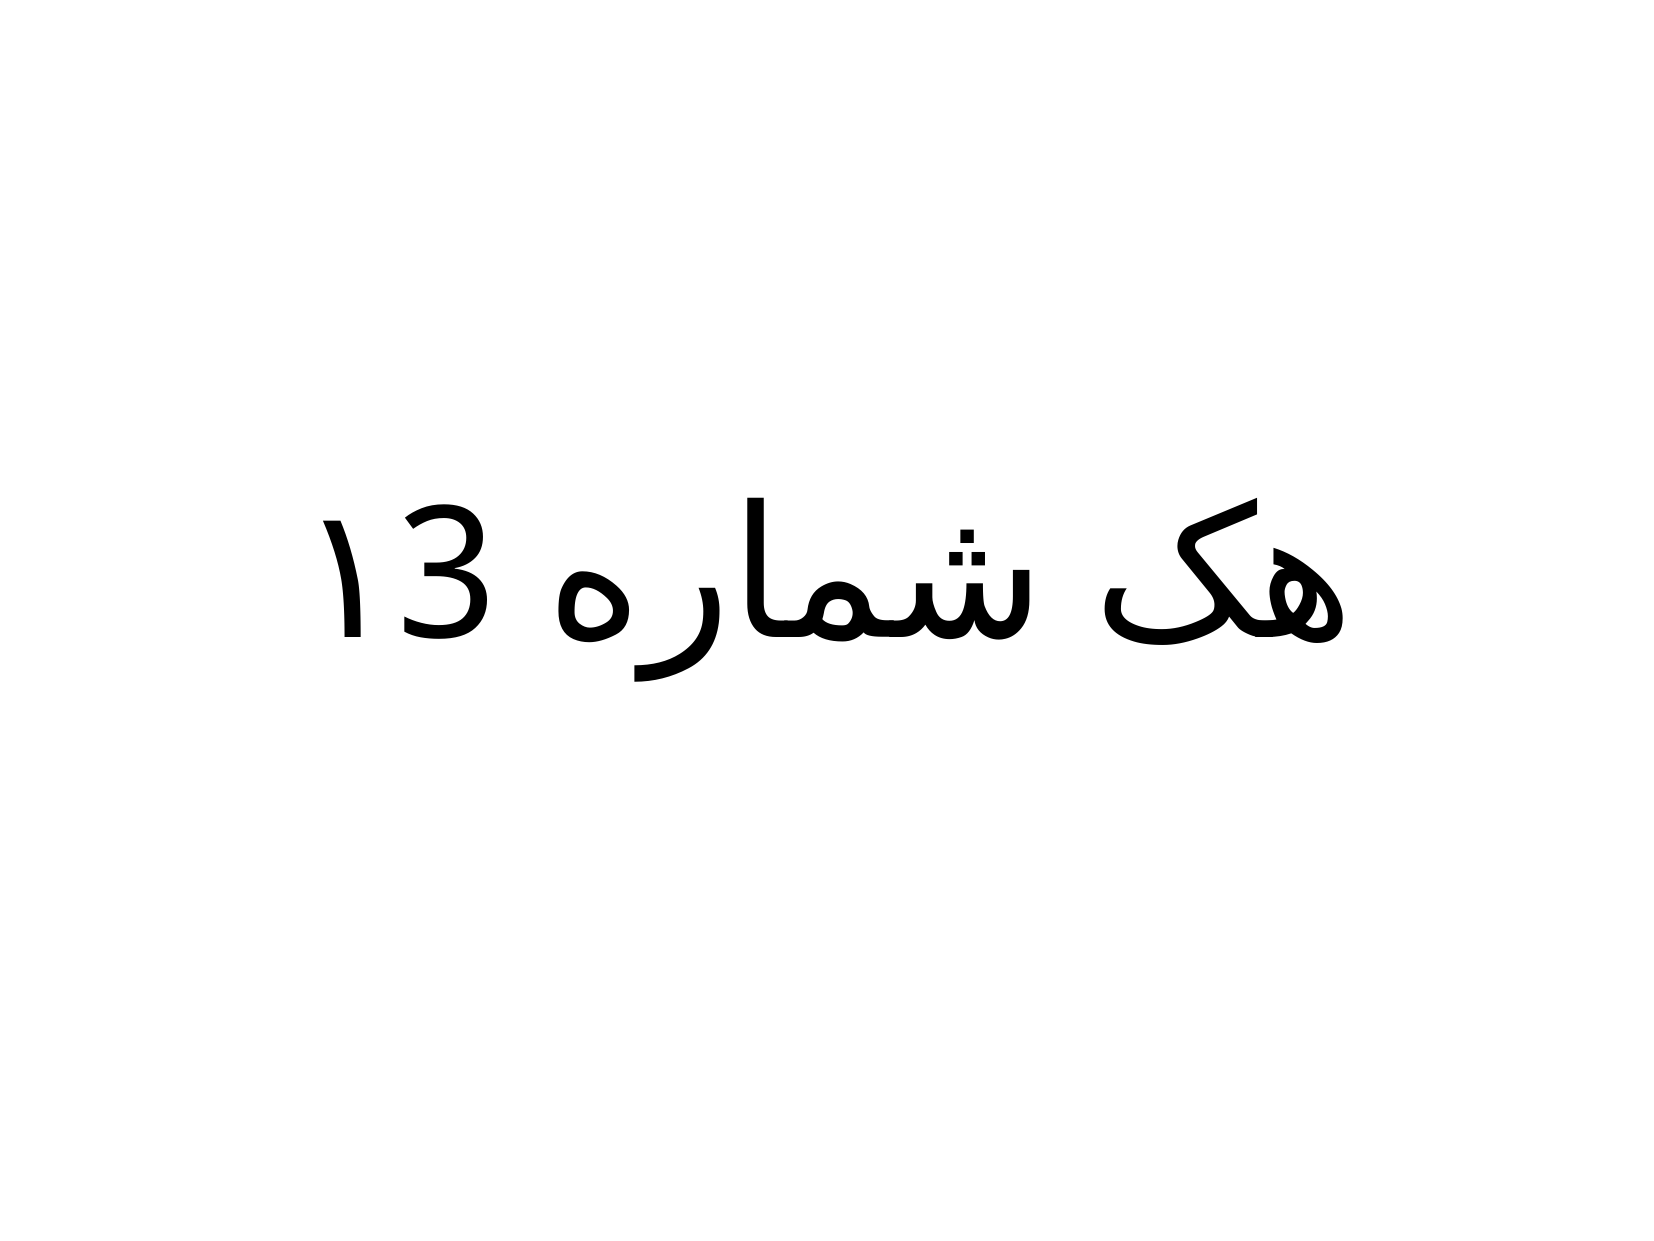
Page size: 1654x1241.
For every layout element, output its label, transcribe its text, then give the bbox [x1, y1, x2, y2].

text_box هک شماره ۱3 [82, 183, 1571, 1003]
